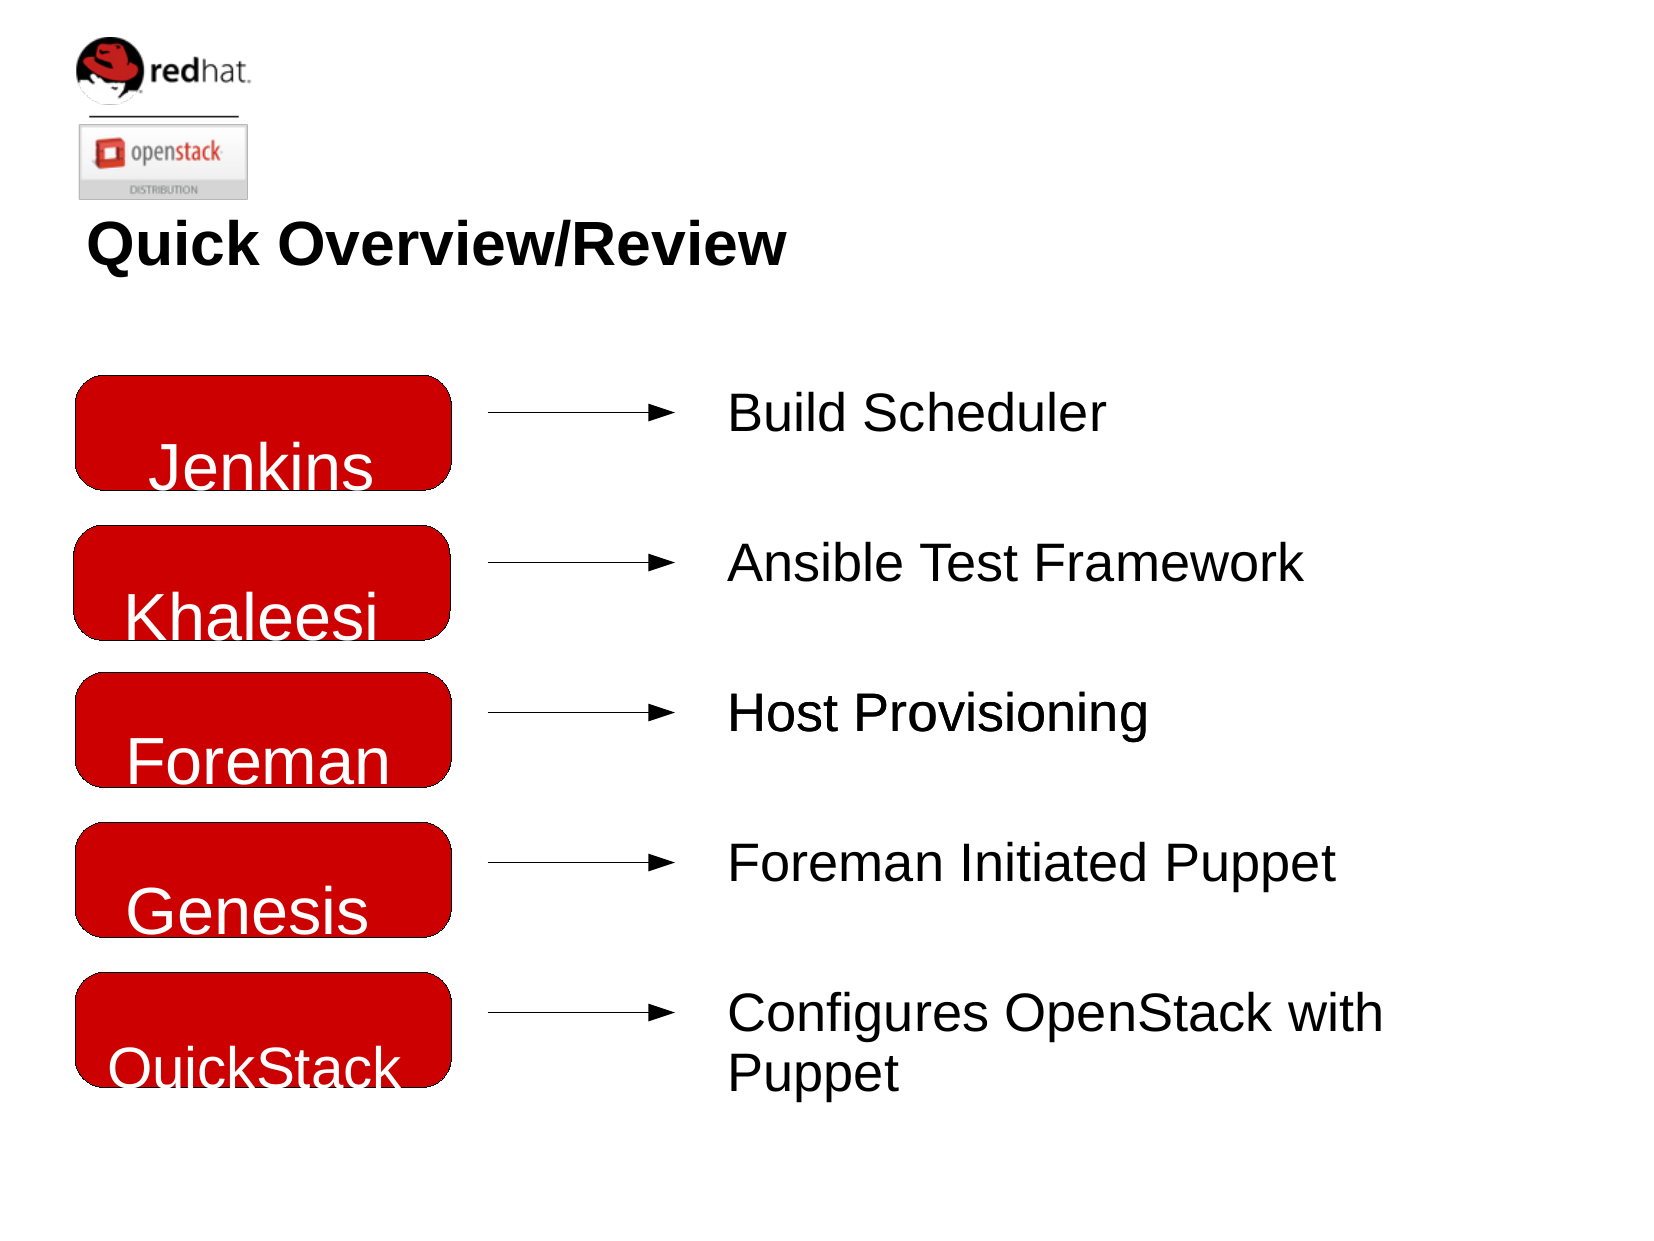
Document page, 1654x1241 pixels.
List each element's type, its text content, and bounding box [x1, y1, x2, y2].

text_box QuickStack [92, 995, 444, 1076]
text_box Jenkins [134, 385, 450, 475]
text_box [117, 1076, 142, 1084]
text_box Configures OpenStack with Puppet [712, 975, 1501, 1111]
text_box [361, 475, 448, 491]
text_box [191, 475, 366, 491]
text_box [319, 1076, 334, 1085]
text_box [75, 672, 452, 788]
text_box [235, 1076, 249, 1088]
text_box Foreman [110, 679, 426, 770]
text_box [381, 1076, 395, 1088]
text_box [247, 1076, 287, 1088]
text_box [214, 625, 231, 636]
text_box [303, 625, 356, 641]
text_box [339, 1076, 353, 1088]
text_box Khaleesi [109, 535, 425, 625]
text_box Foreman Initiated Puppet [712, 825, 1501, 938]
text_box Ansible Test Framework [712, 525, 1351, 601]
text_box [73, 525, 451, 641]
text_box [284, 1076, 301, 1088]
text_box [161, 1076, 175, 1085]
text_box [75, 375, 444, 491]
text_box Genesis [110, 829, 426, 920]
text_box Build Scheduler [712, 375, 1351, 451]
text_box [351, 1076, 376, 1088]
text_box [220, 625, 274, 641]
text_box [205, 1076, 230, 1088]
text_box [75, 822, 452, 938]
text_box Host Provisioning [712, 675, 1351, 751]
text_box [180, 1076, 188, 1088]
picture [75, 37, 252, 204]
text_box [304, 1076, 318, 1088]
text_box [193, 1076, 207, 1088]
text_box [266, 625, 311, 641]
text_box [328, 1082, 336, 1088]
text_box [165, 475, 199, 491]
text_box [75, 972, 452, 1088]
title Quick Overview/Review [86, 150, 1576, 338]
text_box [137, 1076, 160, 1088]
